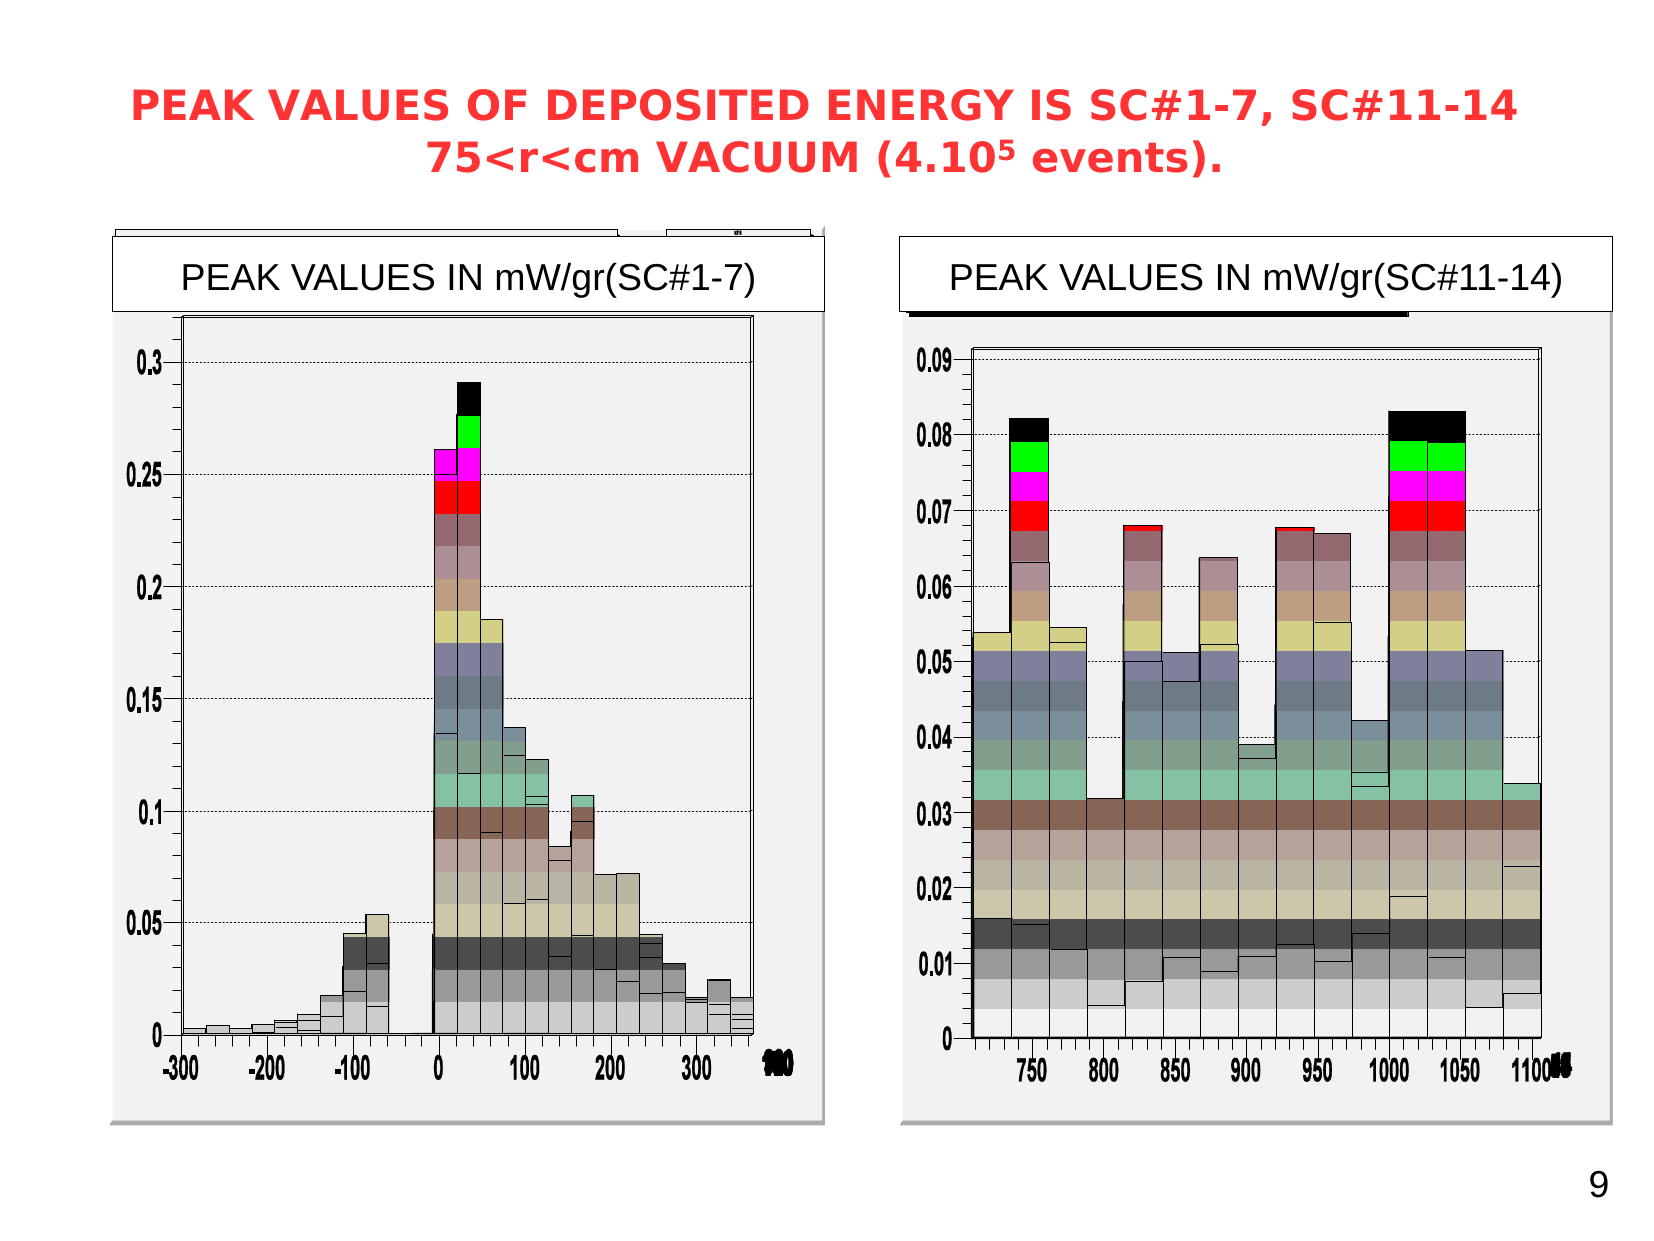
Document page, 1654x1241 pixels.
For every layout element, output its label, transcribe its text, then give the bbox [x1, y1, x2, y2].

title PEAK VALUES OF DEPOSITED ENERGY IS SC#1-7, SC#11-14 75<r<cm VACUUM (4.105 events). [82, 45, 1567, 214]
picture [900, 312, 1613, 1126]
text_box 9 [1573, 1151, 1625, 1213]
text_box PEAK VALUES IN mW/gr(SC#1-7) [112, 236, 825, 312]
text_box PEAK VALUES IN mW/gr(SC#11-14) [899, 236, 1613, 312]
picture [109, 226, 826, 1126]
